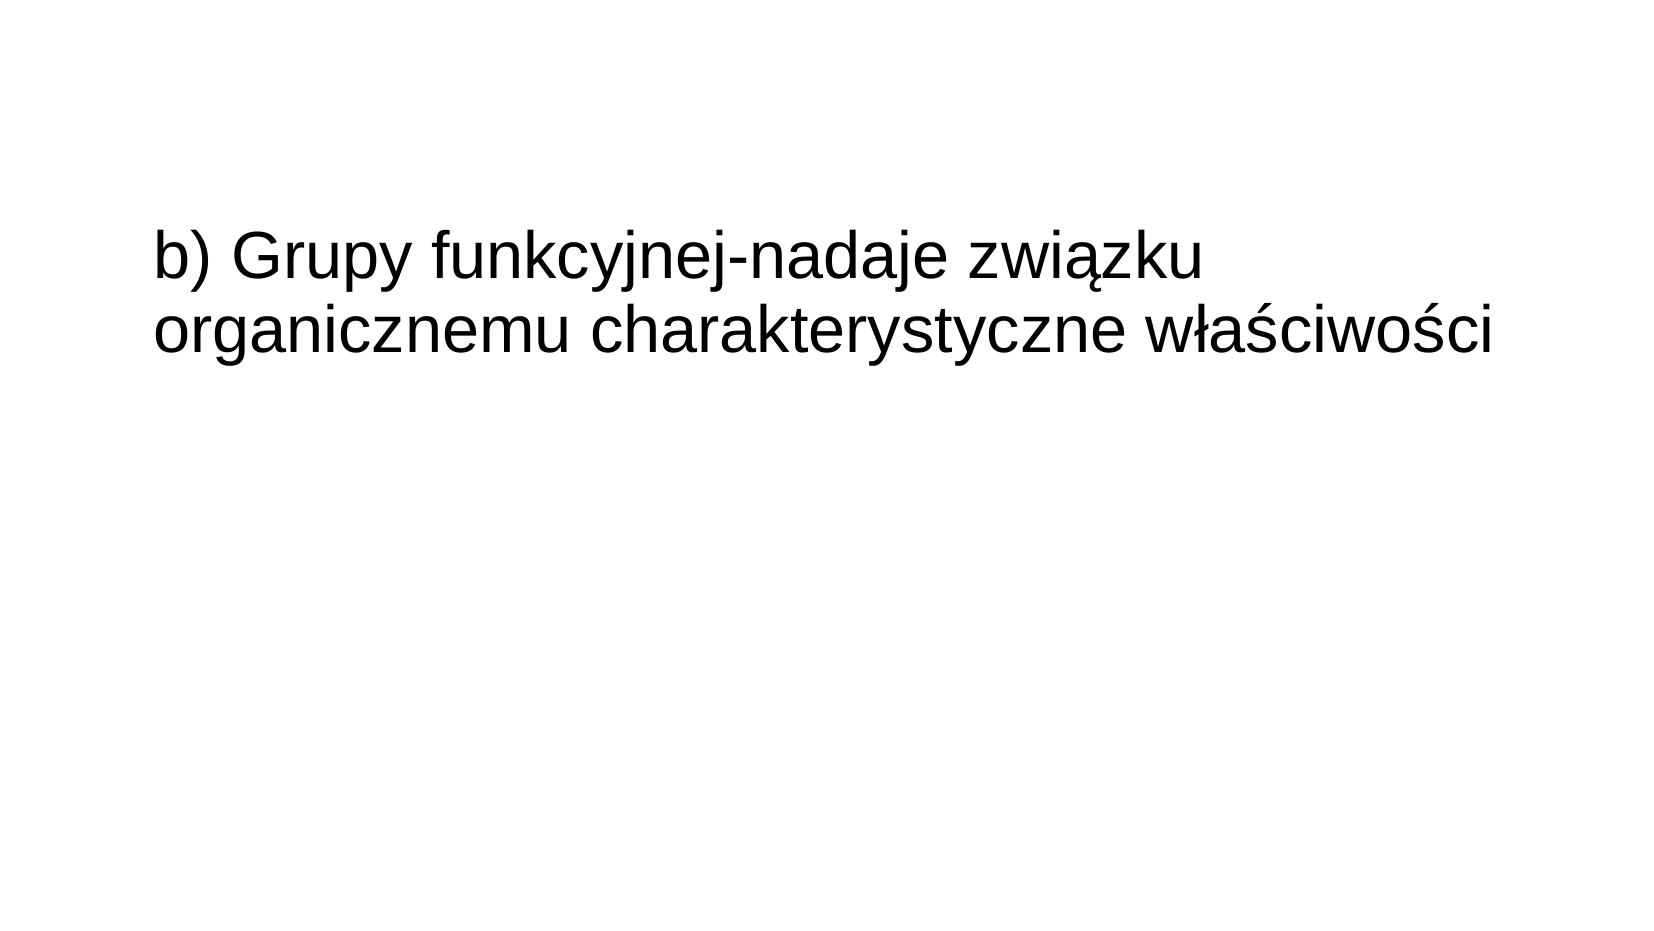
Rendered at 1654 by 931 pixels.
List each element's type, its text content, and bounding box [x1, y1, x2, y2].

list b) Grupy funkcyjnej-nadaje związku organicznemu charakterystyczne właściwości [82, 217, 1571, 758]
